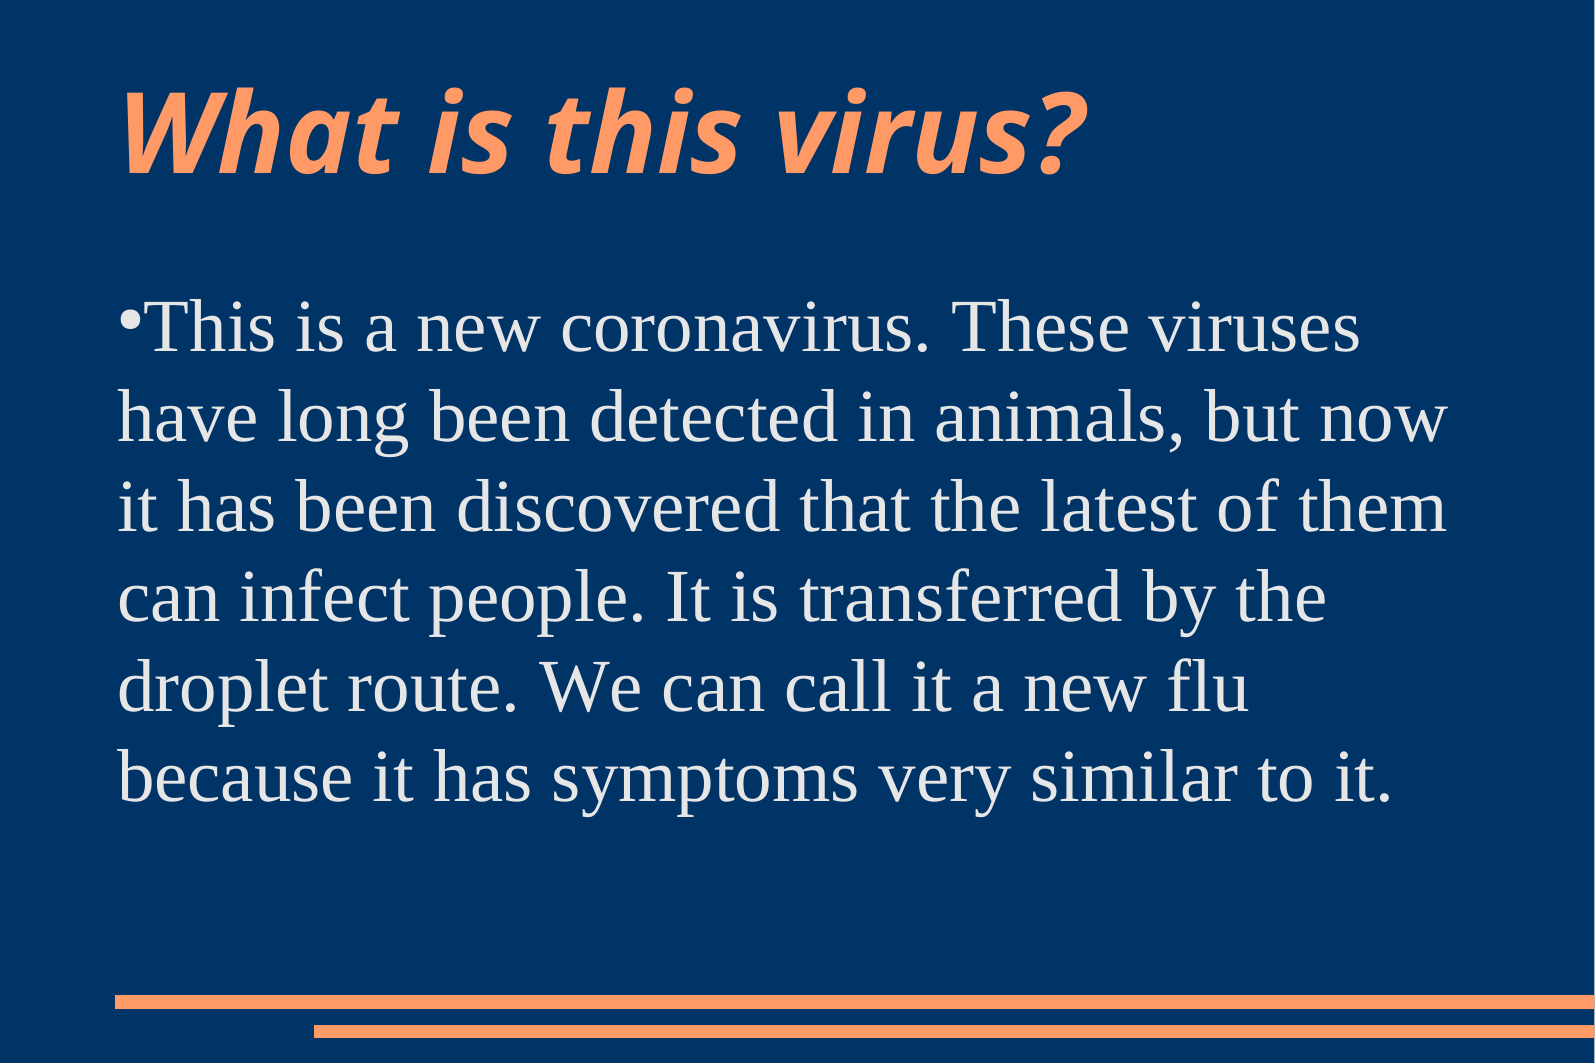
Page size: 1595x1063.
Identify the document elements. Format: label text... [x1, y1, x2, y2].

list This is a new coronavirus. These viruses have long been detected in animals, but now it has been discovered that the latest of them can infect people. It is transferred by the droplet route. We can call it a new flu because it has symptoms very similar to it. [117, 276, 1505, 971]
title What is this virus? [117, 39, 1479, 218]
